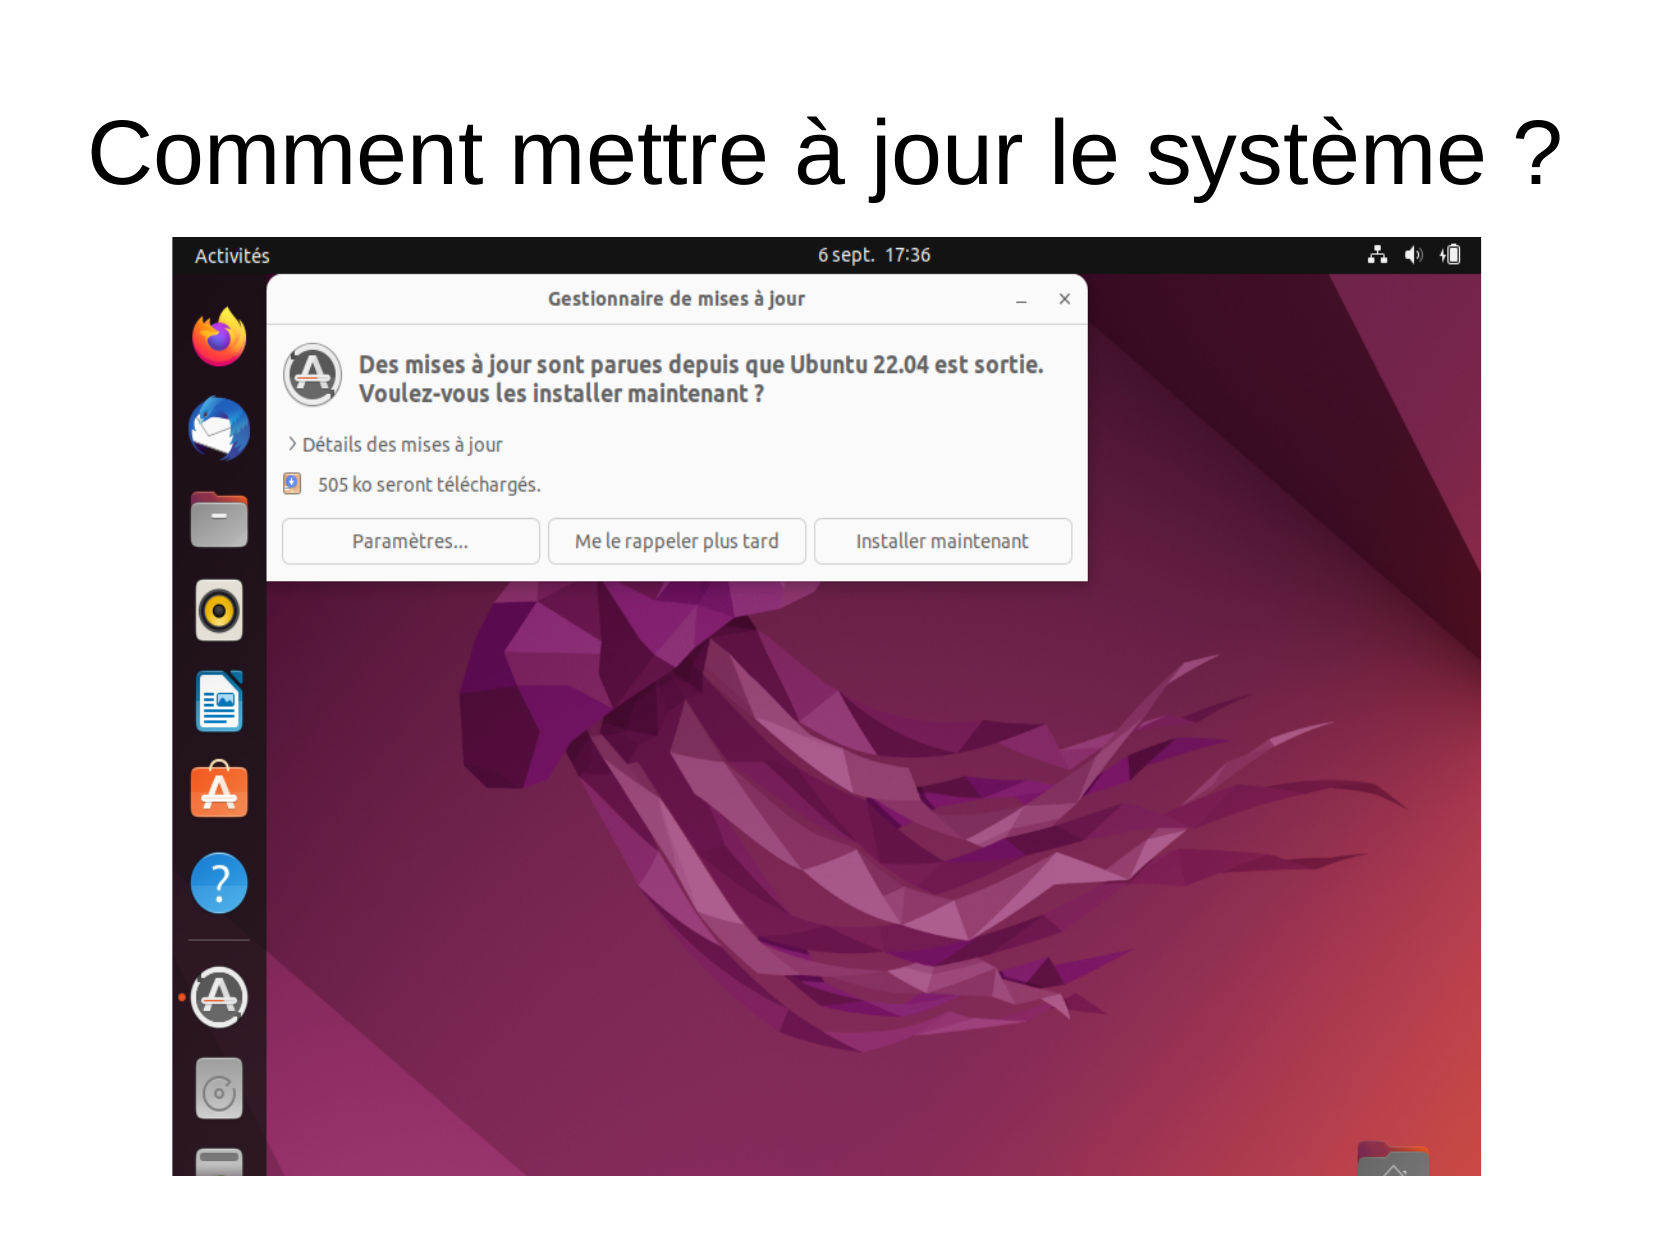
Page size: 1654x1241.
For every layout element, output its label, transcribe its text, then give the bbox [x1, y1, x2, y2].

title Comment mettre à jour le système ? [82, 49, 1571, 257]
picture [172, 237, 1482, 1176]
